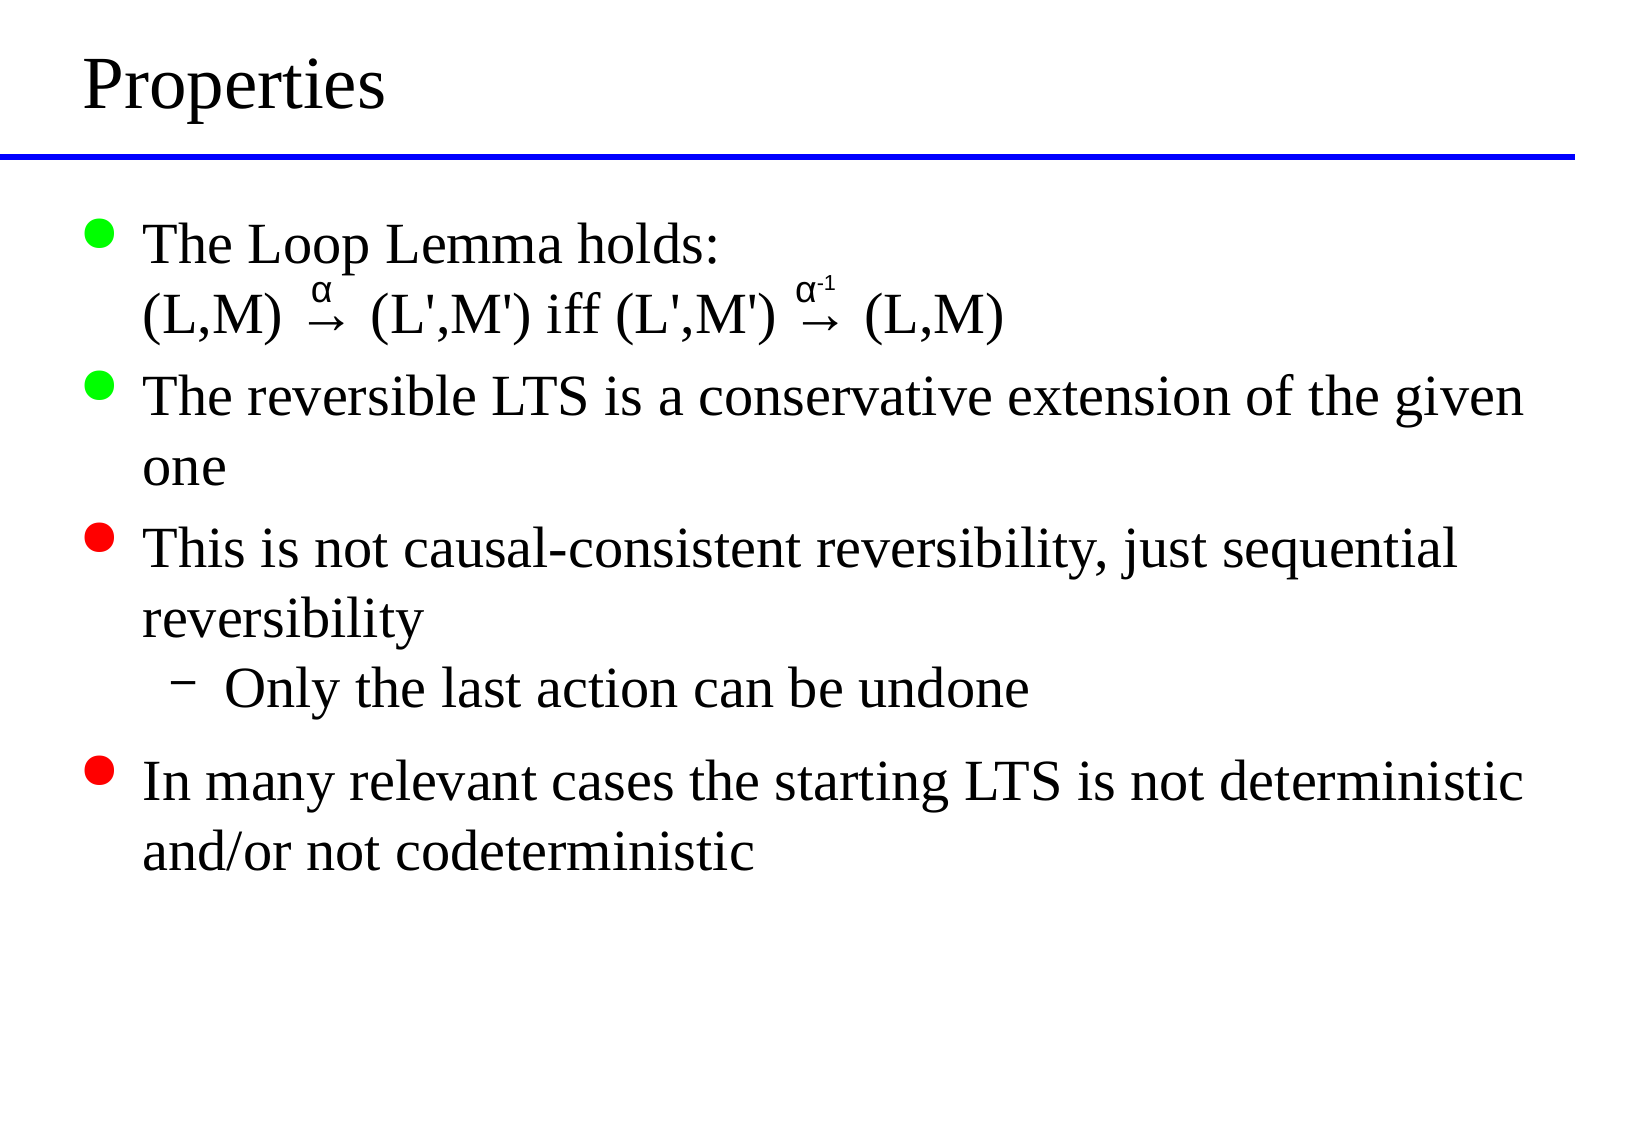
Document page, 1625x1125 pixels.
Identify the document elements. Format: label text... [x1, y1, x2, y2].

list The Loop Lemma holds: (L,M) → (L',M') iff (L',M') → (L,M) The reversible LTS is a conservative extension of the given one This is not causal-consistent reversibility, just sequential reversibility Only the last action can be undone In many relevant cases the starting LTS is not deterministic and/or not codeterministic [67, 198, 1557, 1061]
title Properties [67, 27, 1544, 131]
text_box α [296, 261, 347, 319]
text_box α-1 [780, 261, 877, 320]
